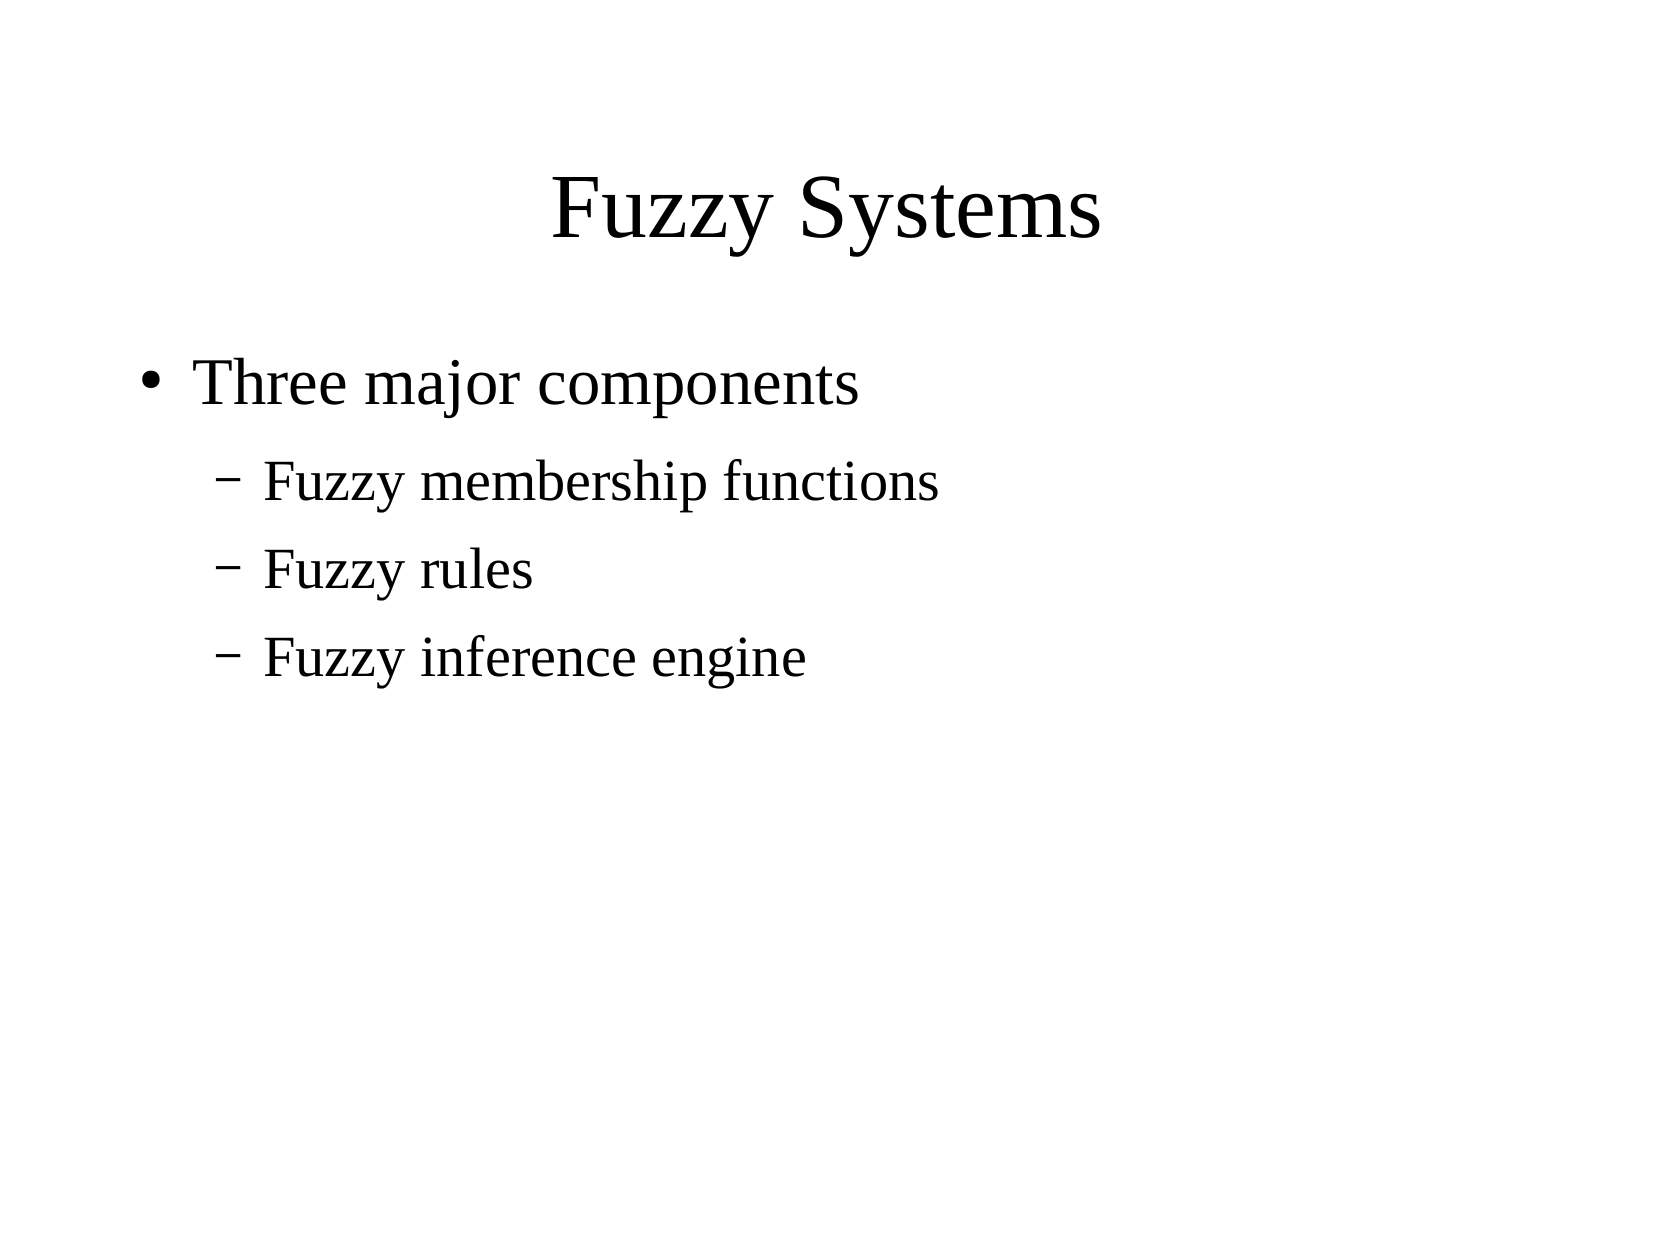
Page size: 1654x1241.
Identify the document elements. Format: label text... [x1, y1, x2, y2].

title Fuzzy Systems [121, 102, 1534, 311]
list Three major components Fuzzy membership functions Fuzzy rules Fuzzy inference engine [121, 344, 1534, 1127]
